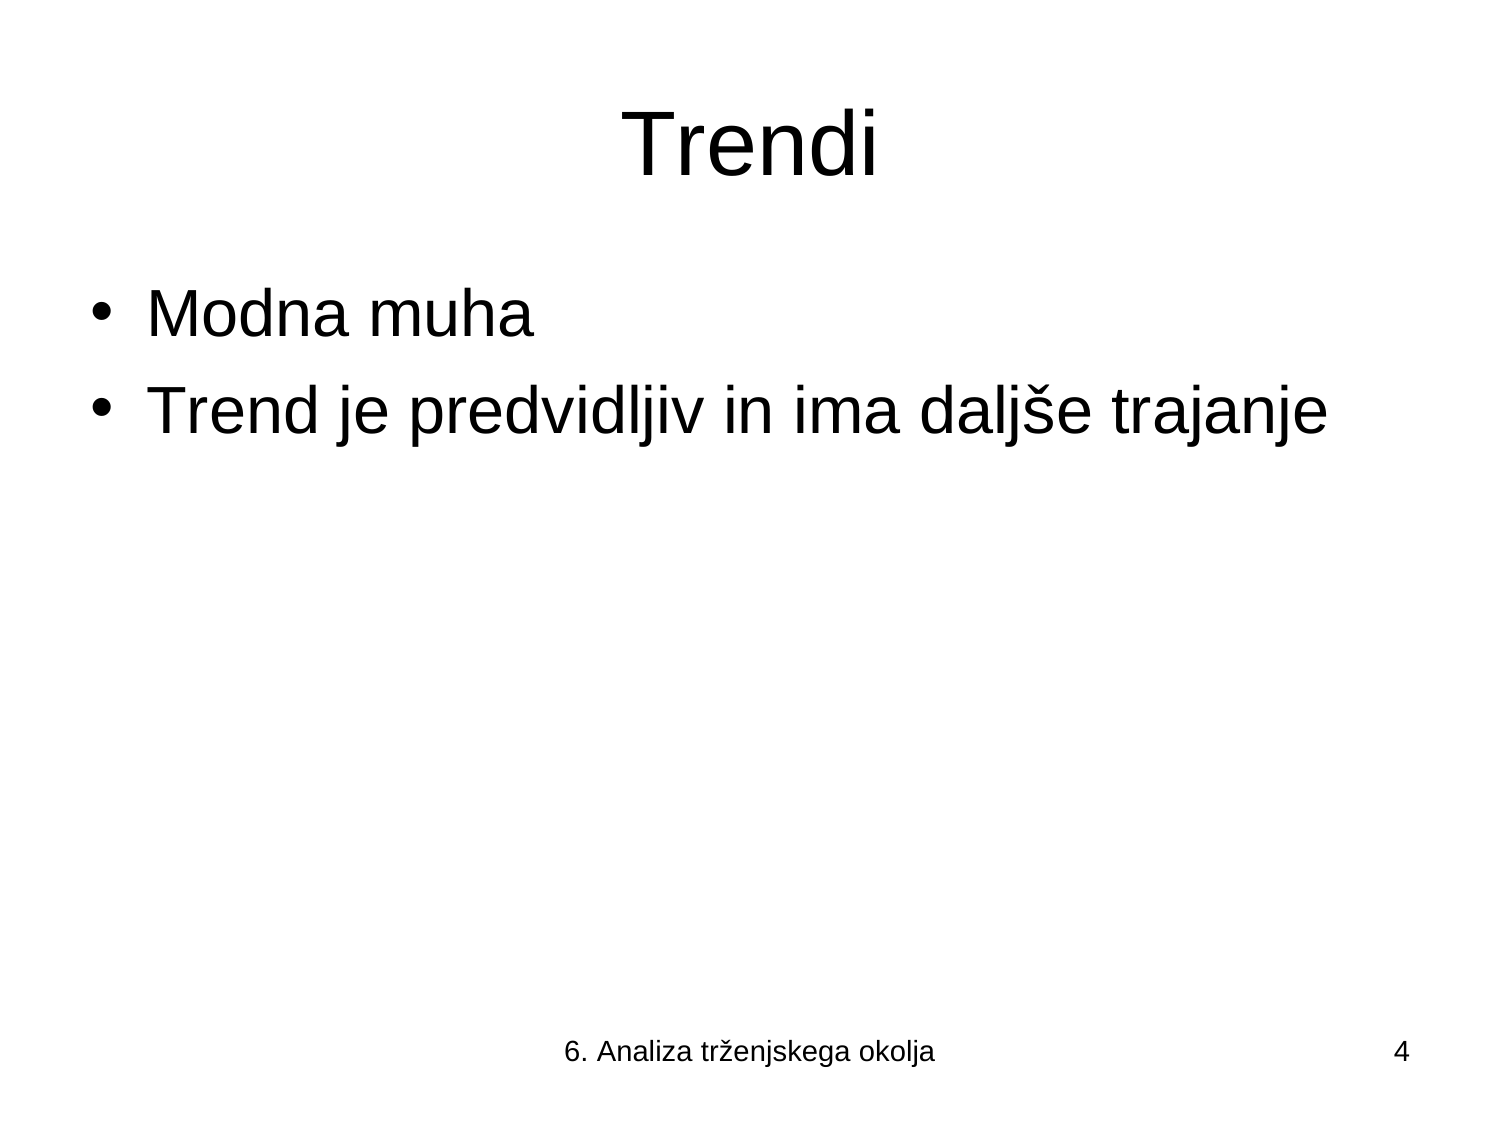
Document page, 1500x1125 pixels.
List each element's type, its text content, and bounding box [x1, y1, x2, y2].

list Modna muha Trend je predvidljiv in ima daljše trajanje [75, 262, 1426, 1006]
text_box <number> [1074, 1024, 1426, 1103]
title Trendi [75, 45, 1426, 233]
text_box 6. Analiza trženjskega okolja [512, 1024, 988, 1103]
